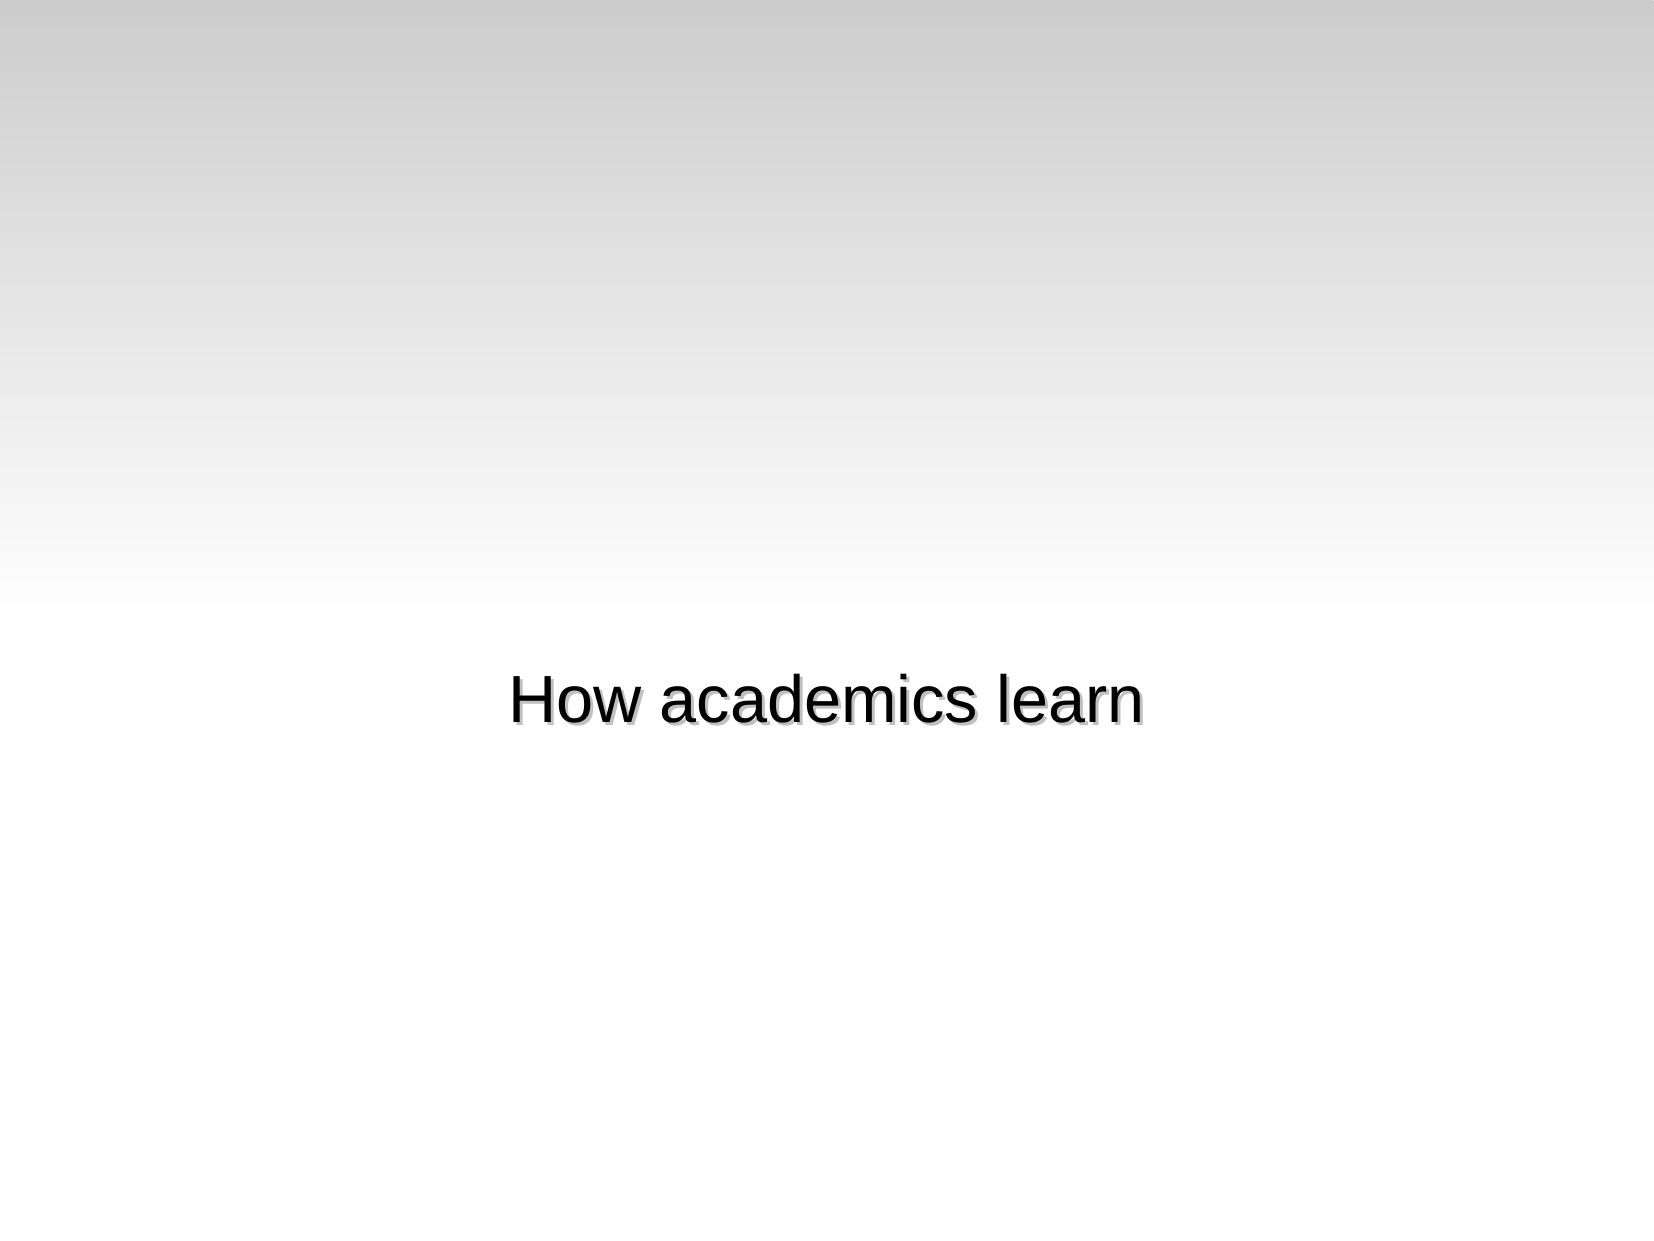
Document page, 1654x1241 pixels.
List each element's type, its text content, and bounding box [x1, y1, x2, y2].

subtitle How academics learn [82, 290, 1571, 1109]
